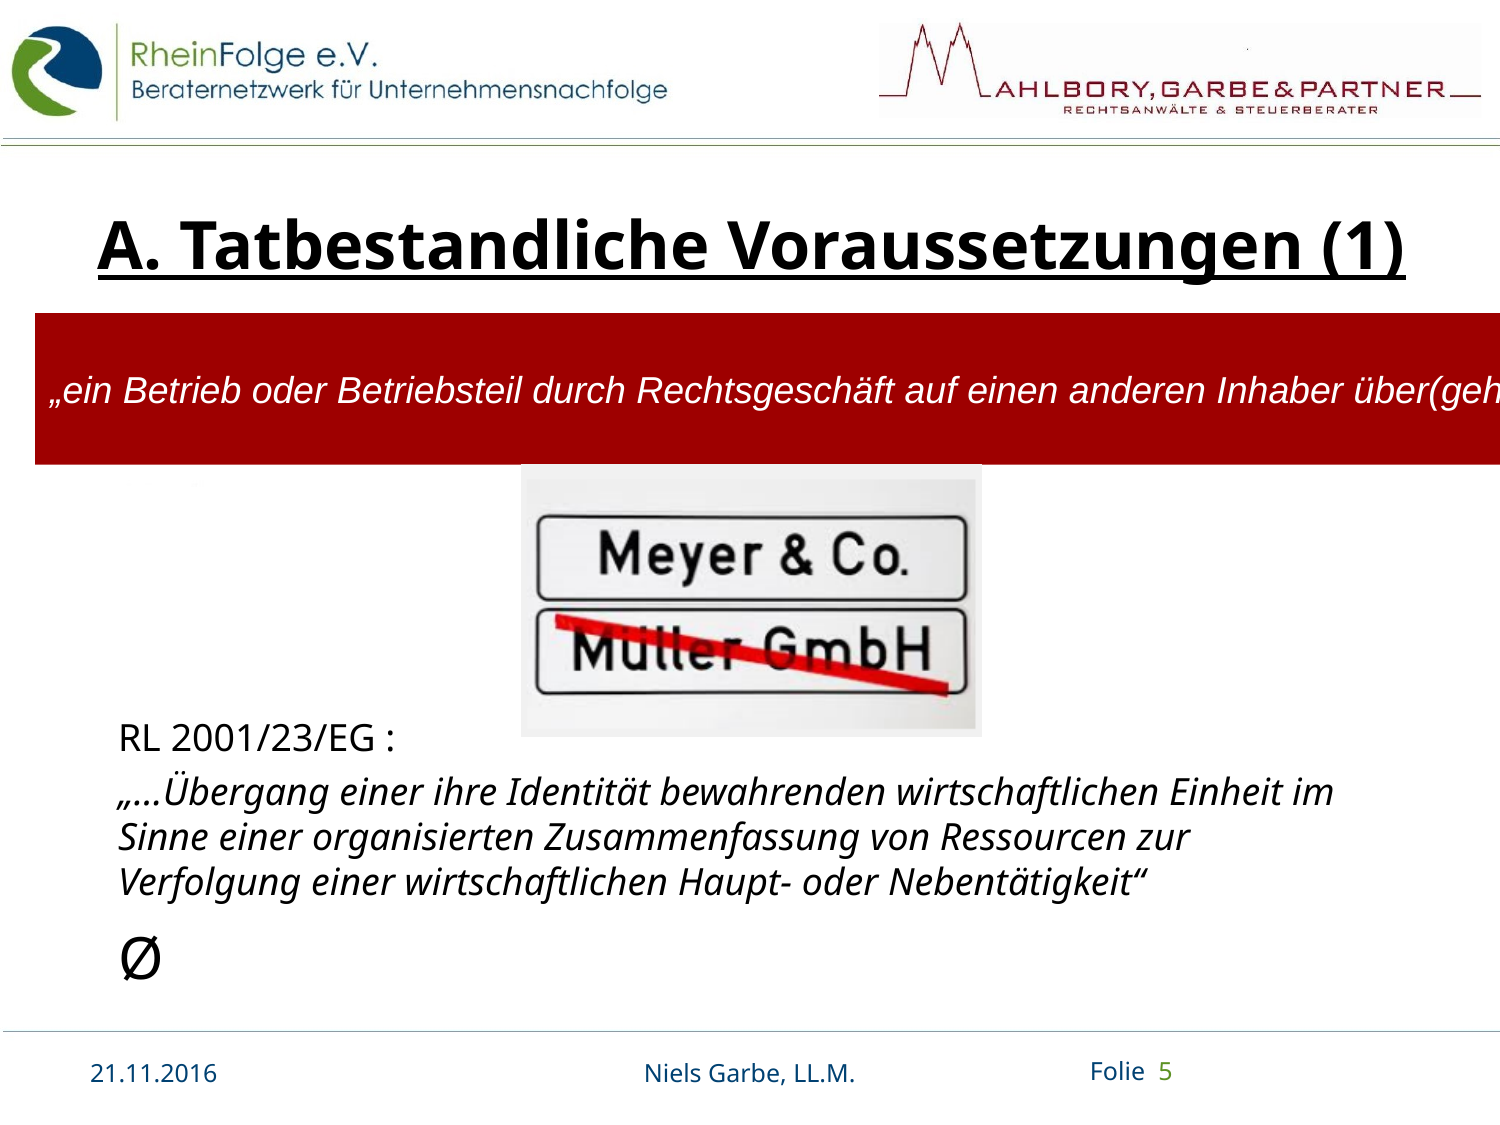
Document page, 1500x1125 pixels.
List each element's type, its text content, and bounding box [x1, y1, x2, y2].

list RL 2001/23/EG : „…Übergang einer ihre Identität bewahrenden wirtschaftlichen Einheit im Sinne einer organisierten Zusammenfassung von Ressourcen zur Verfolgung einer wirtschaftlichen Haupt- oder Nebentätigkeit“ [103, 628, 1397, 1001]
text_box Folie ‹Nr.› [1074, 1042, 1426, 1103]
text_box 21.11.2016 [75, 1042, 426, 1103]
picture [521, 464, 982, 628]
text_box „ein Betrieb oder Betriebsteil durch Rechtsgeschäft auf einen anderen Inhaber über(geht)“ [35, 313, 1469, 465]
title A. Tatbestandliche Voraussetzungen (1) [76, 149, 1427, 313]
text_box Niels Garbe, LL.M. [512, 1042, 988, 1103]
